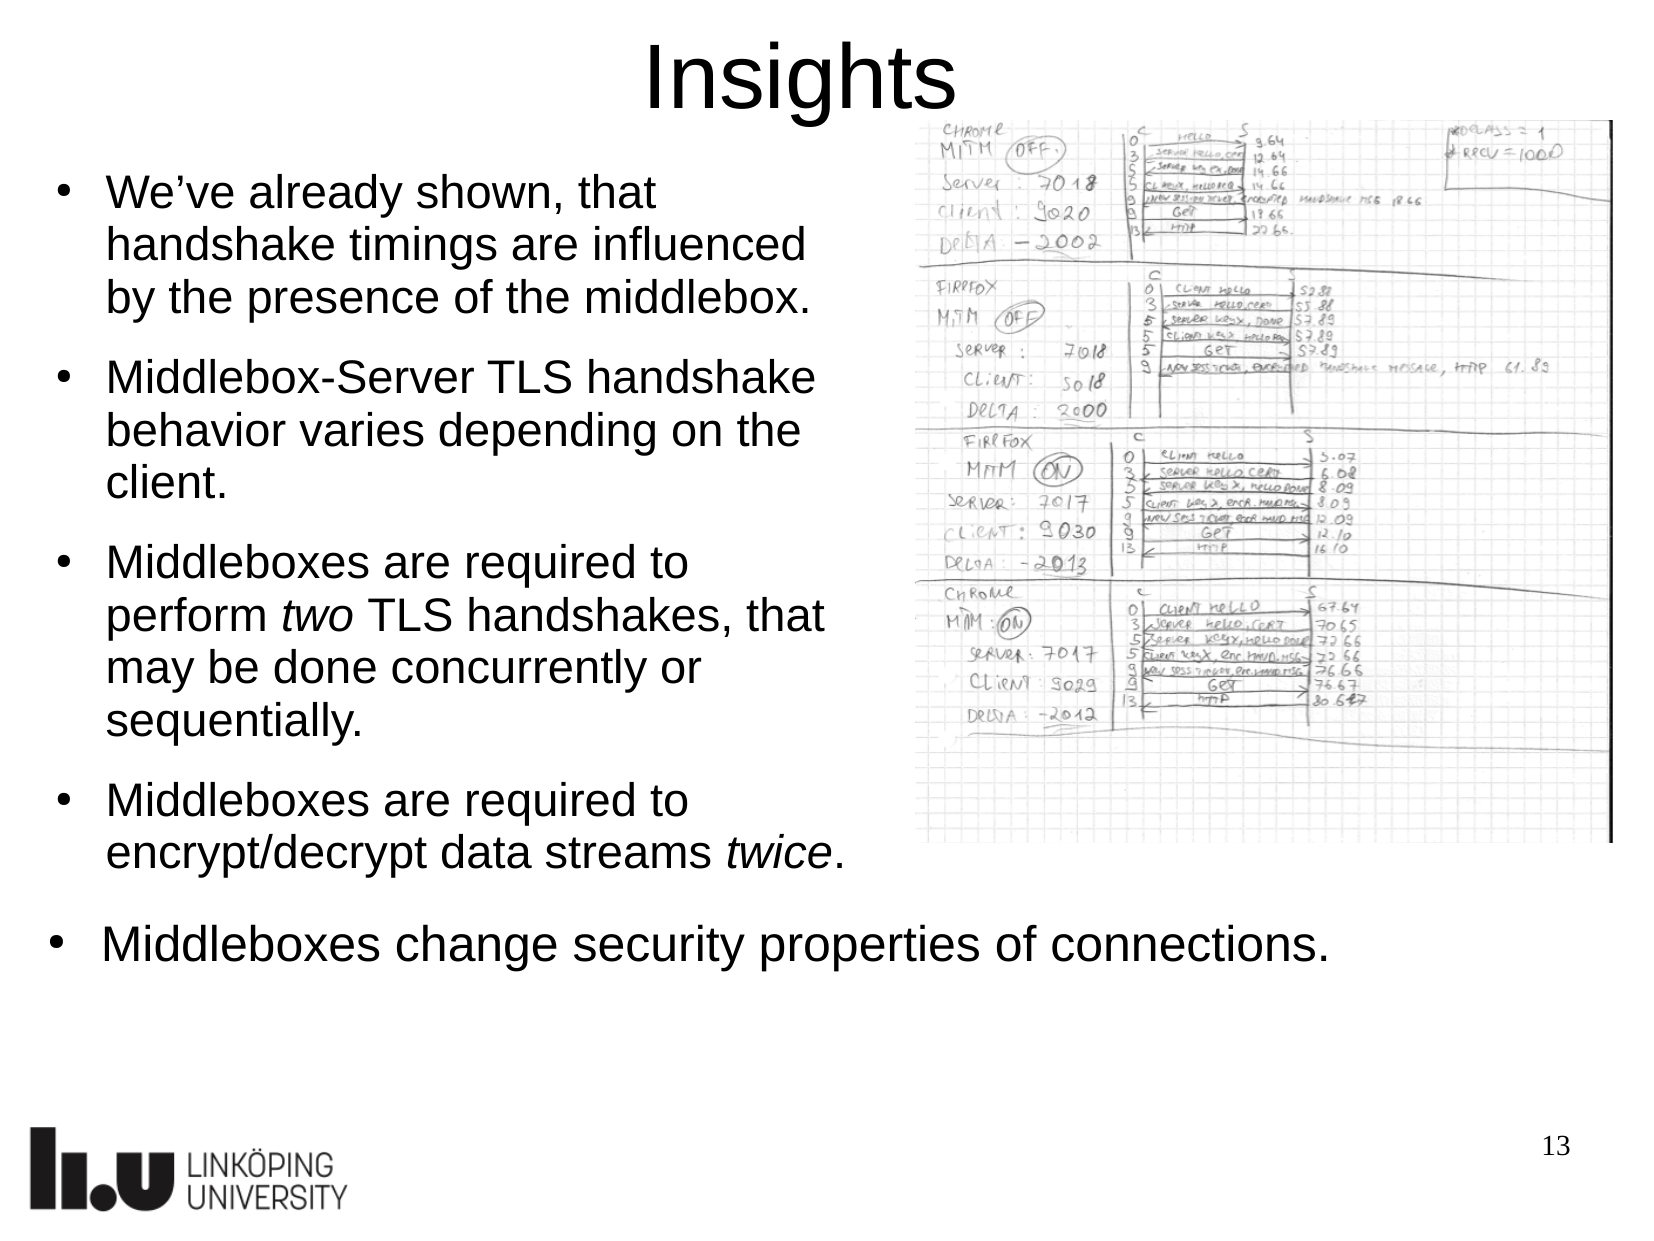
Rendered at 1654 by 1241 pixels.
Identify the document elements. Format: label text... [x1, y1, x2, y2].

picture [5, 1100, 374, 1235]
picture [915, 120, 1614, 843]
list We’ve already shown, that handshake timings are influenced by the presence of the middlebox. Middlebox-Server TLS handshake behavior varies depending on the client. Middleboxes are required to perform two TLS handshakes, that may be done concurrently or sequentially. Middleboxes are required to encrypt/decrypt data streams twice. [38, 165, 856, 886]
title Insights [56, 0, 1546, 181]
list Middleboxes change security properties of connections. [30, 915, 1591, 1096]
